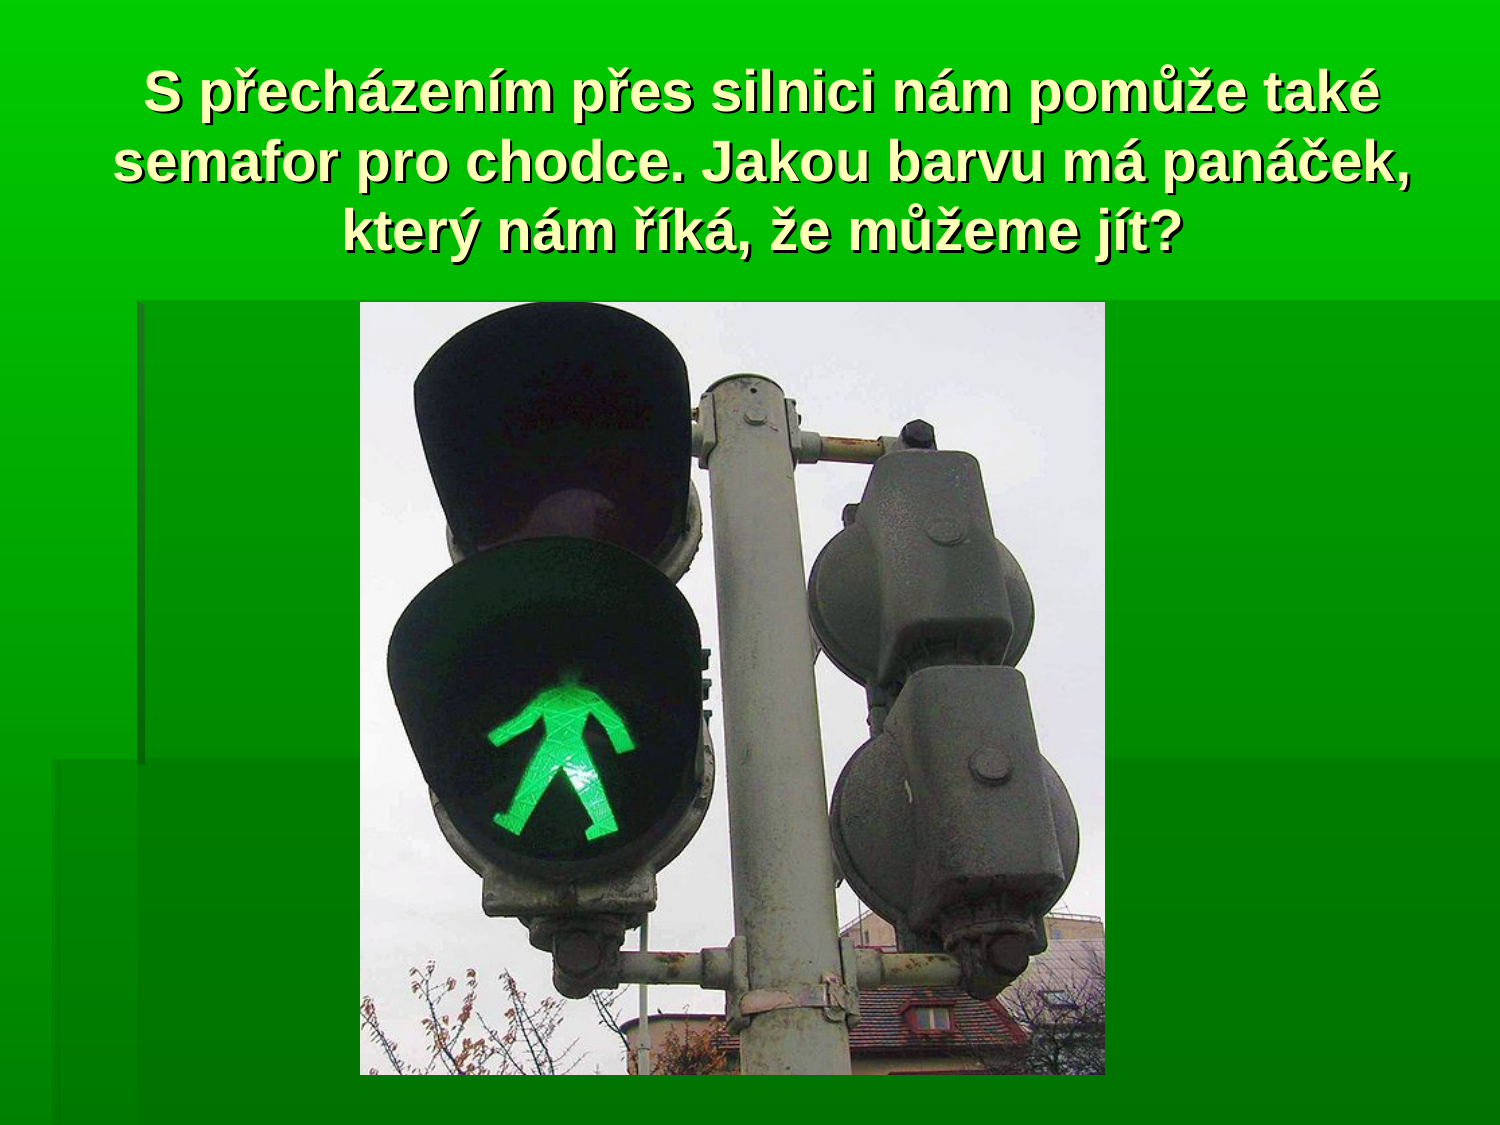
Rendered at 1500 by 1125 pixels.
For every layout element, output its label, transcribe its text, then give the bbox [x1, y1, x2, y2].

picture [360, 302, 1105, 1075]
title S přecházením přes silnici nám pomůže také semafor pro chodce. Jakou barvu má panáček, který nám říká, že můžeme jít? [75, 40, 1451, 276]
